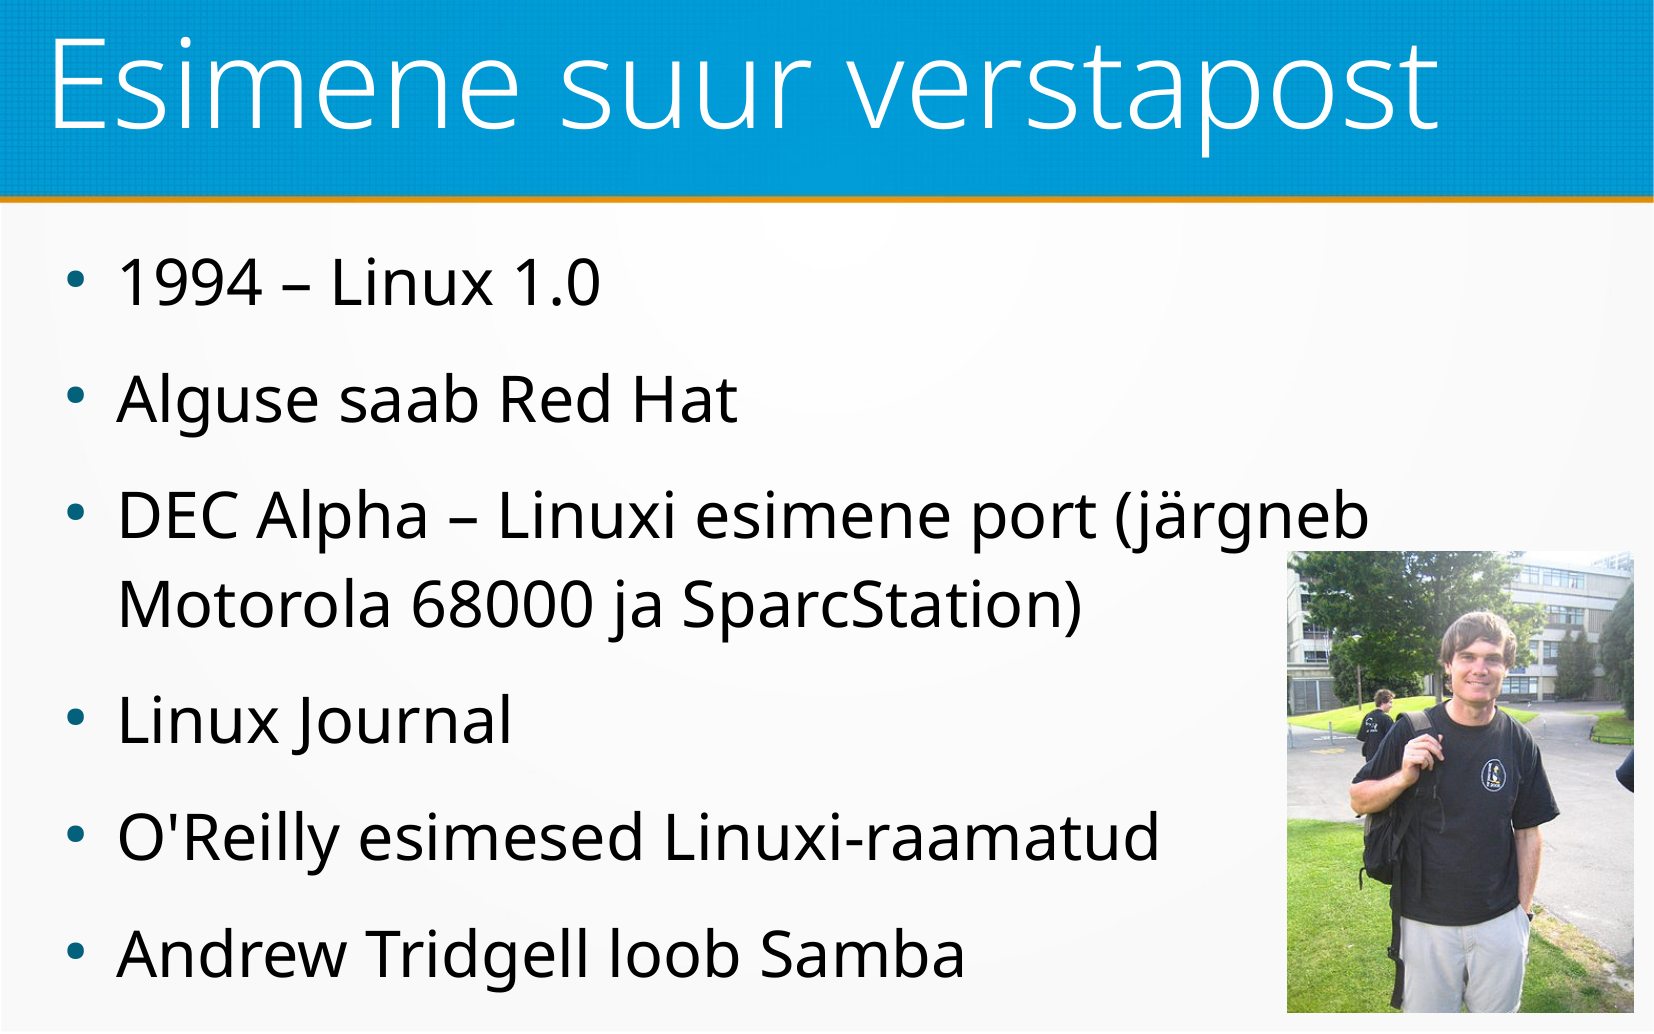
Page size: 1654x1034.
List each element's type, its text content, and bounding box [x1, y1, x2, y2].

title Esimene suur verstapost [43, 0, 1619, 166]
picture [0, 195, 1654, 1034]
list 1994 – Linux 1.0 Alguse saab Red Hat DEC Alpha – Linuxi esimene port (järgneb Motorola 68000 ja SparcStation) Linux Journal O'Reilly esimesed Linuxi-raamatud Andrew Tridgell loob Samba [47, 236, 1607, 1002]
